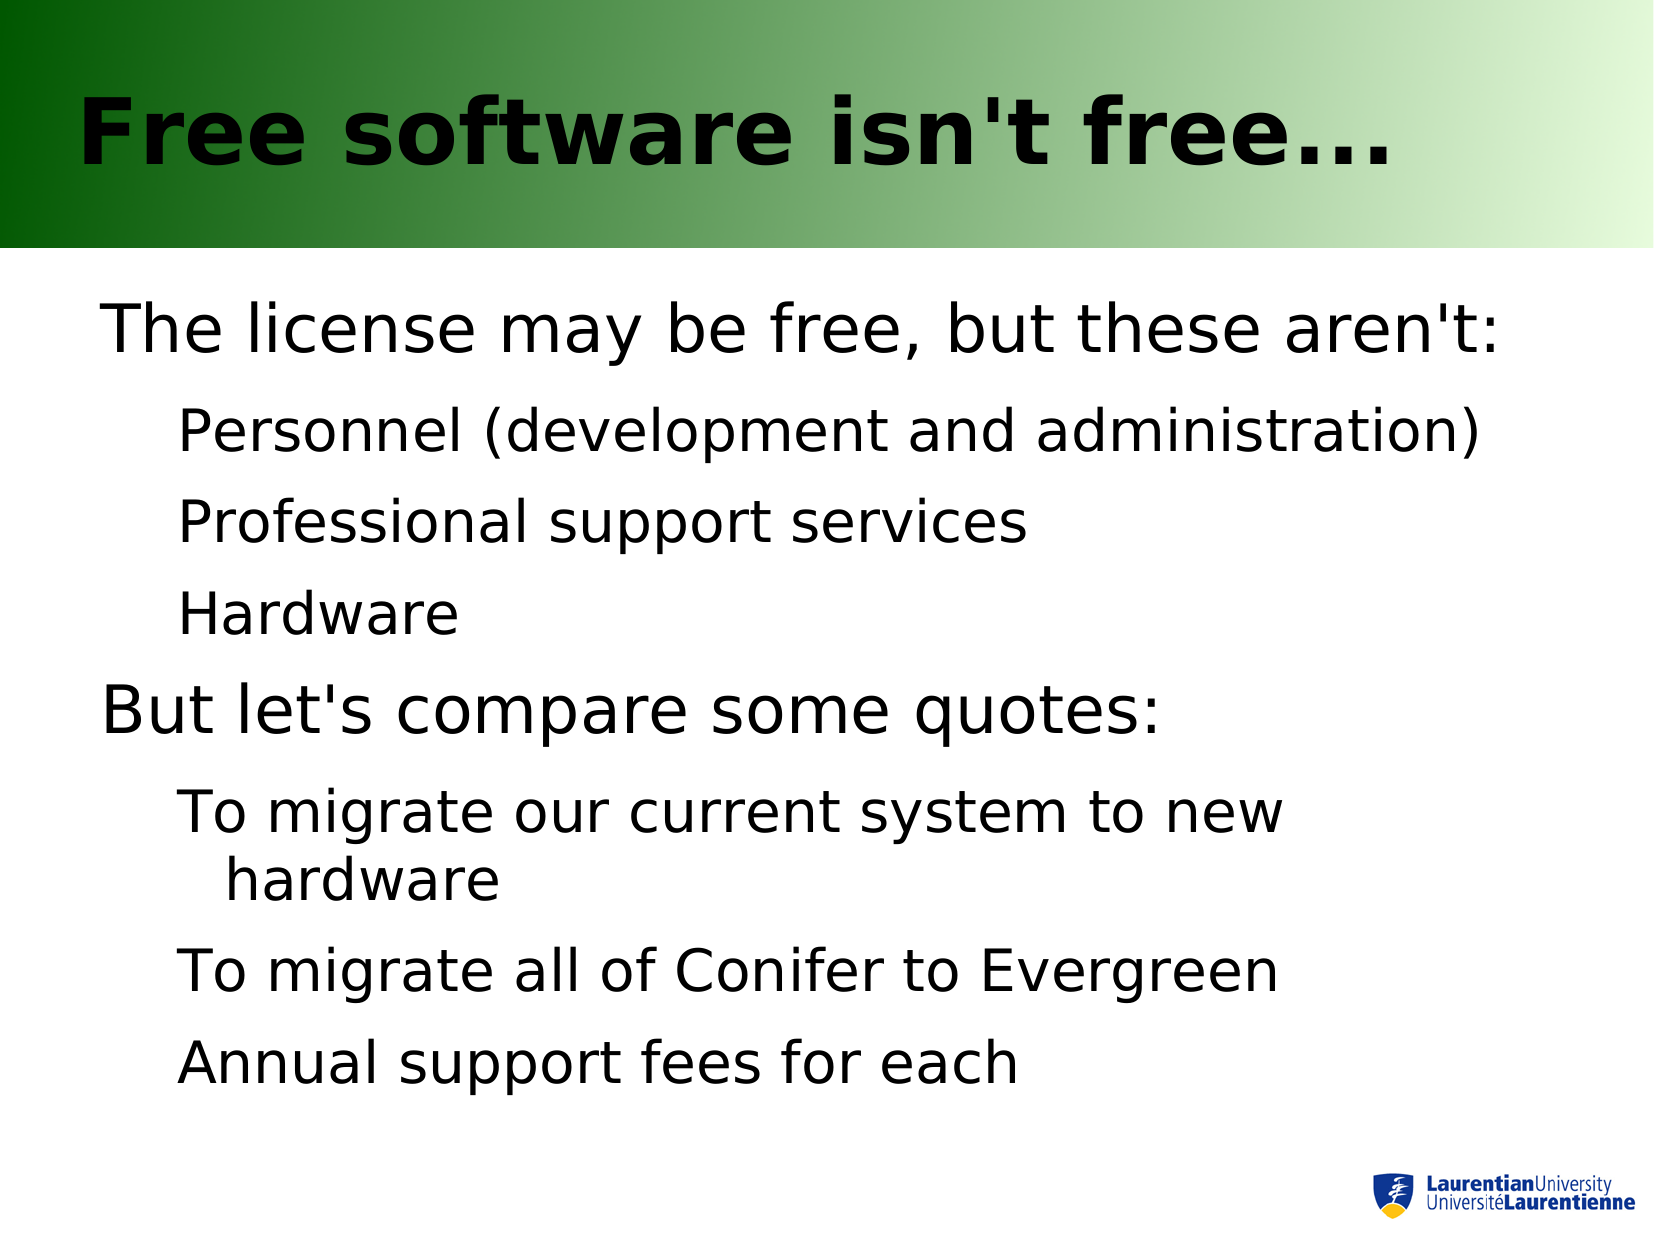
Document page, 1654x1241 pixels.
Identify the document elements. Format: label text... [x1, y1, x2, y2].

picture [1353, 1153, 1654, 1238]
title Free software isn't free... [76, 36, 1565, 229]
picture [0, 0, 1654, 248]
list The license may be free, but these aren't: Personnel (development and administration) Professional support services Hardware But let's compare some quotes: To migrate our current system to new hardware To migrate all of Conifer to Evergreen Annual support fees for each [82, 290, 1571, 1098]
